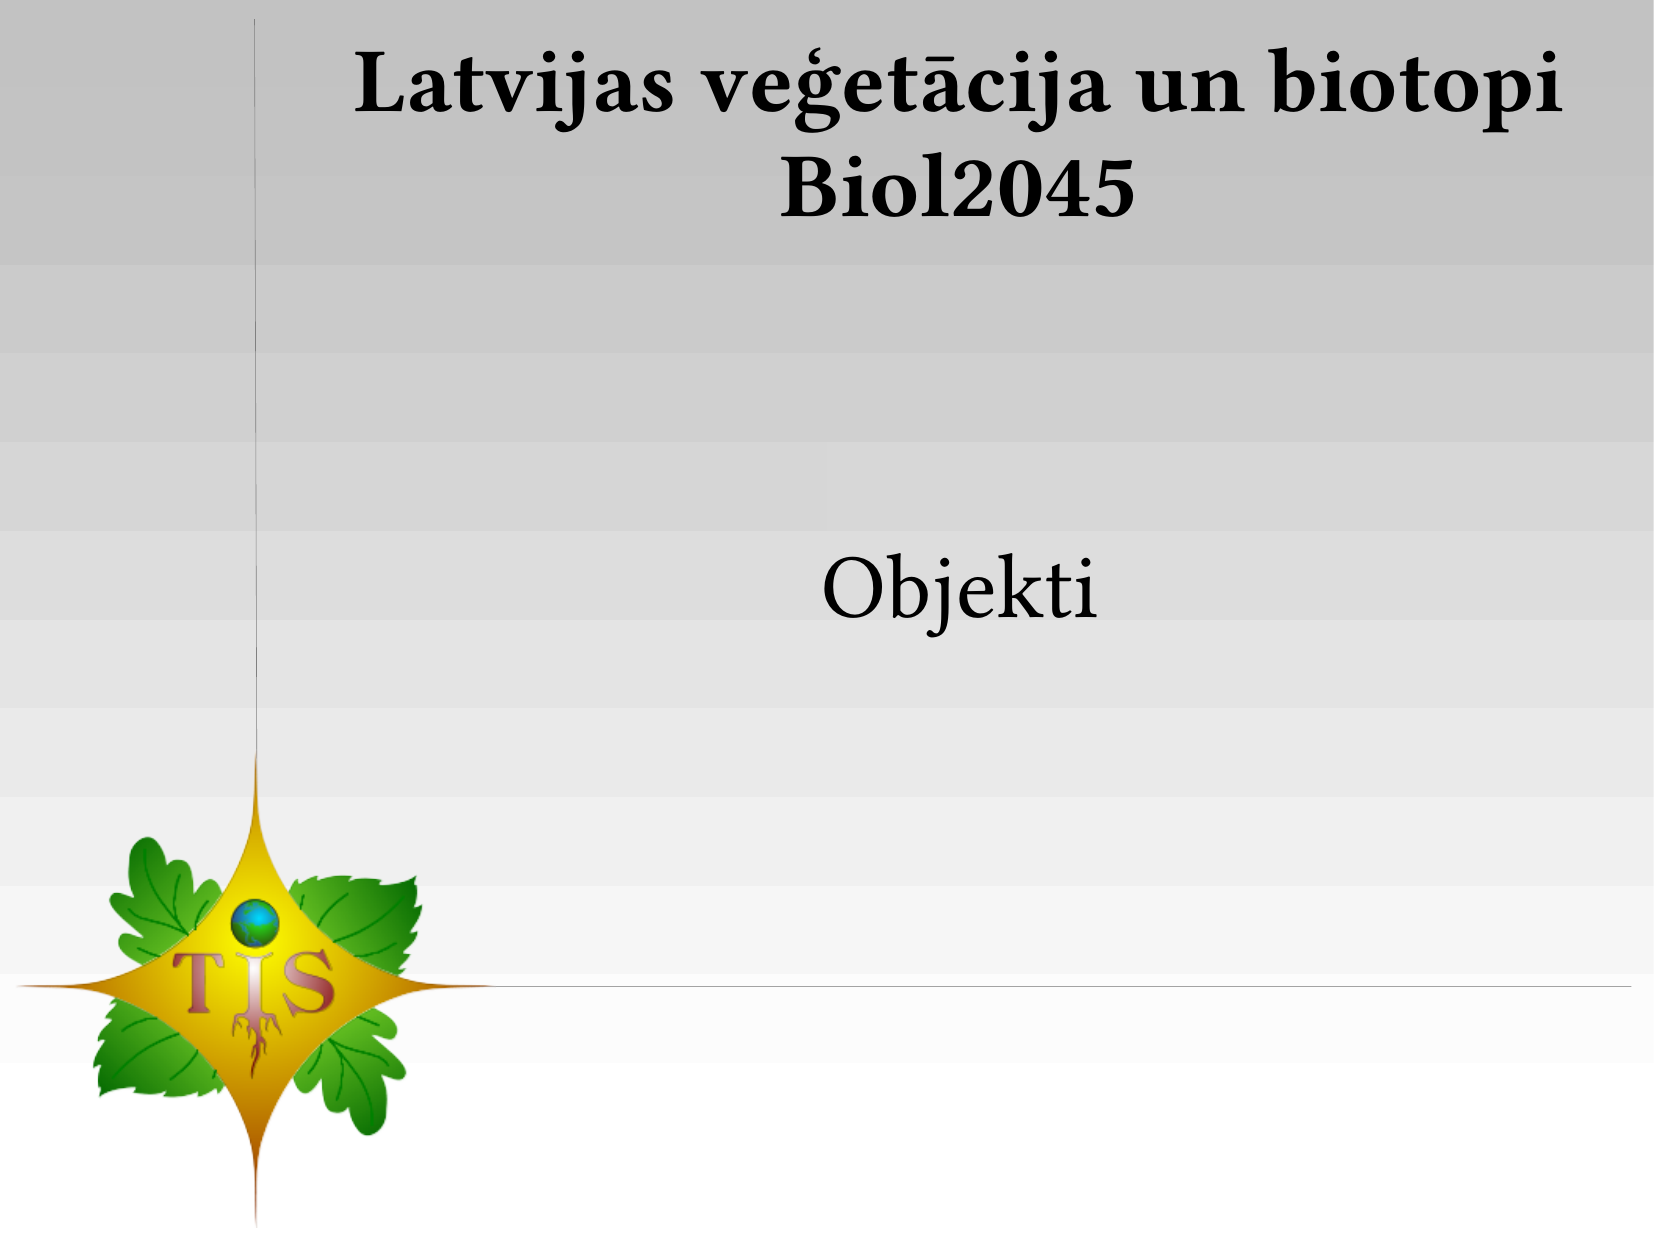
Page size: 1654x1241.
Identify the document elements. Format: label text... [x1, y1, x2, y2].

picture [0, 0, 1654, 1241]
title Objekti [295, 314, 1625, 861]
